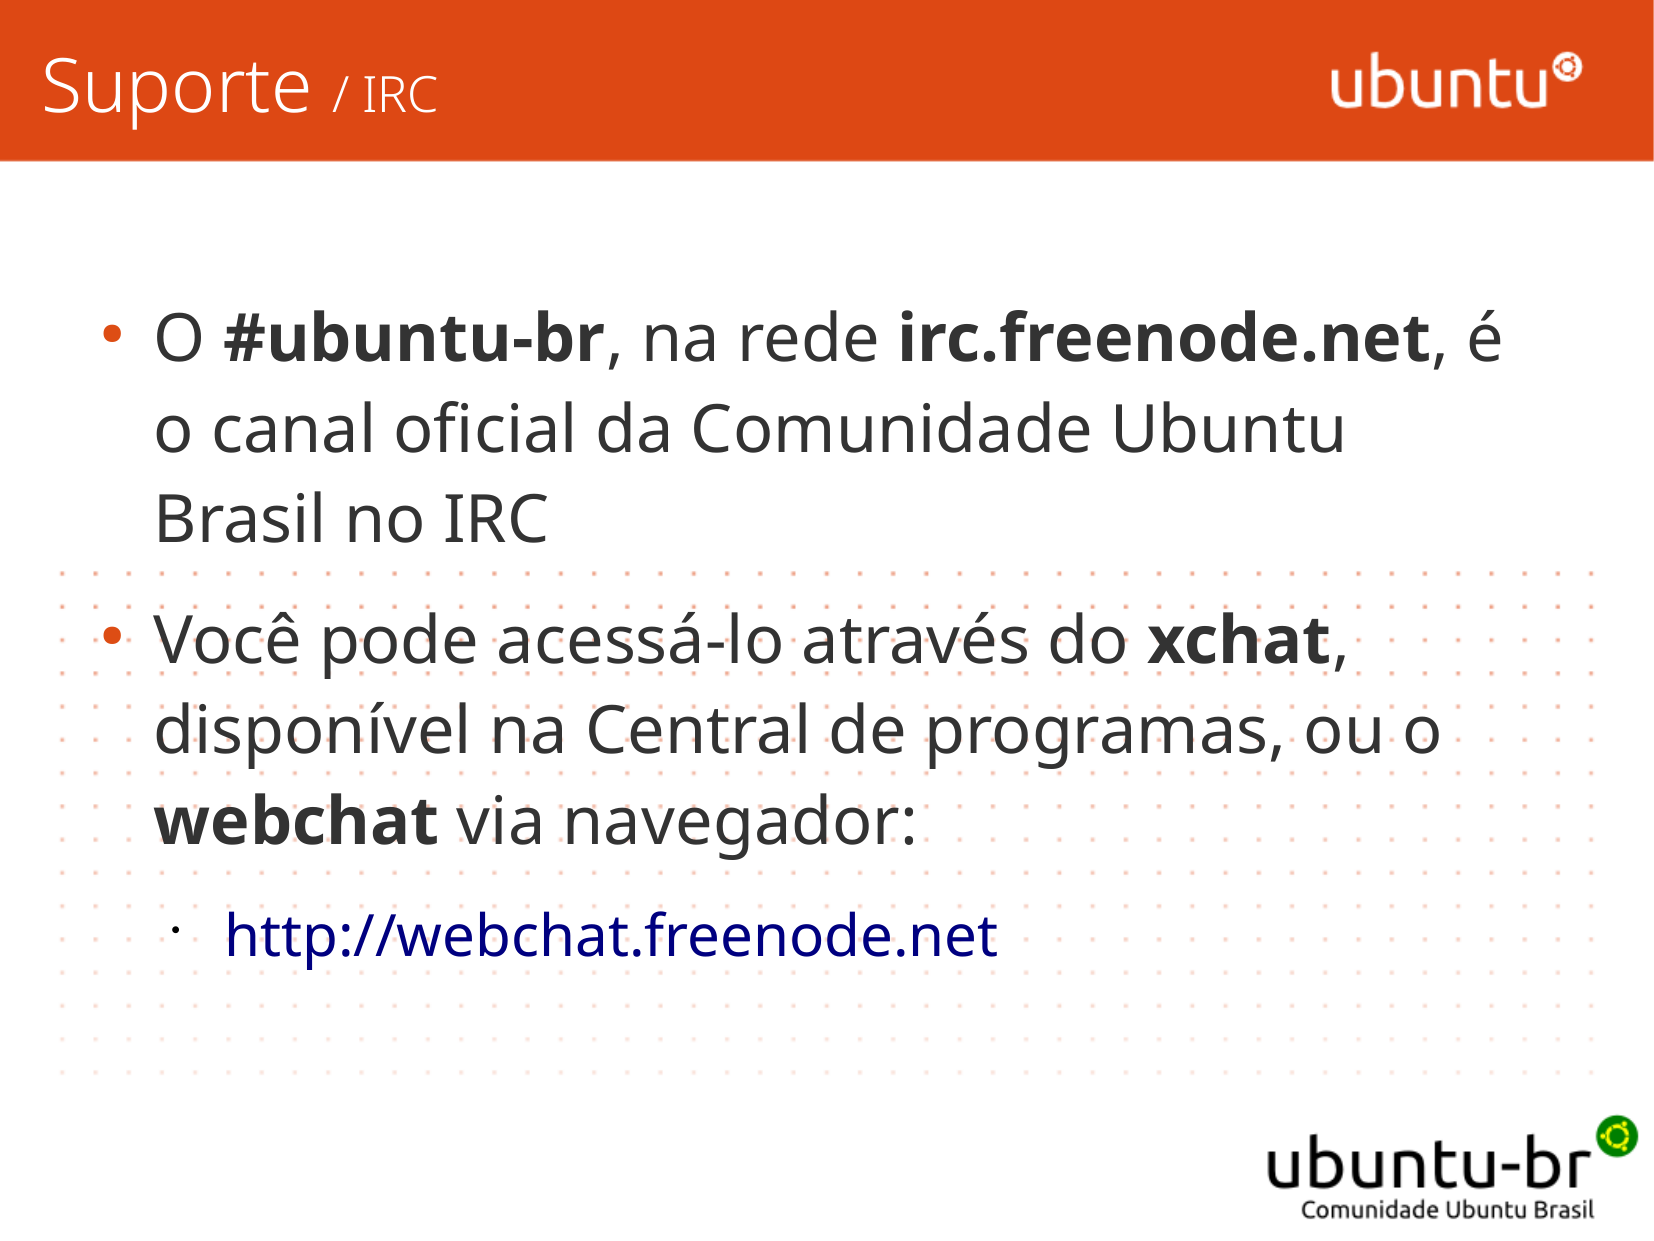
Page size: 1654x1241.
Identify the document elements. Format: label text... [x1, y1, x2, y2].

title Suporte / IRC [41, 31, 1300, 136]
picture [0, 0, 1654, 1241]
list O #ubuntu-br, na rede irc.freenode.net, é o canal oficial da Comunidade Ubuntu Brasil no IRC Você pode acessá-lo através do xchat, disponível na Central de programas, ou o webchat via navegador: http://webchat.freenode.net [82, 290, 1538, 1010]
